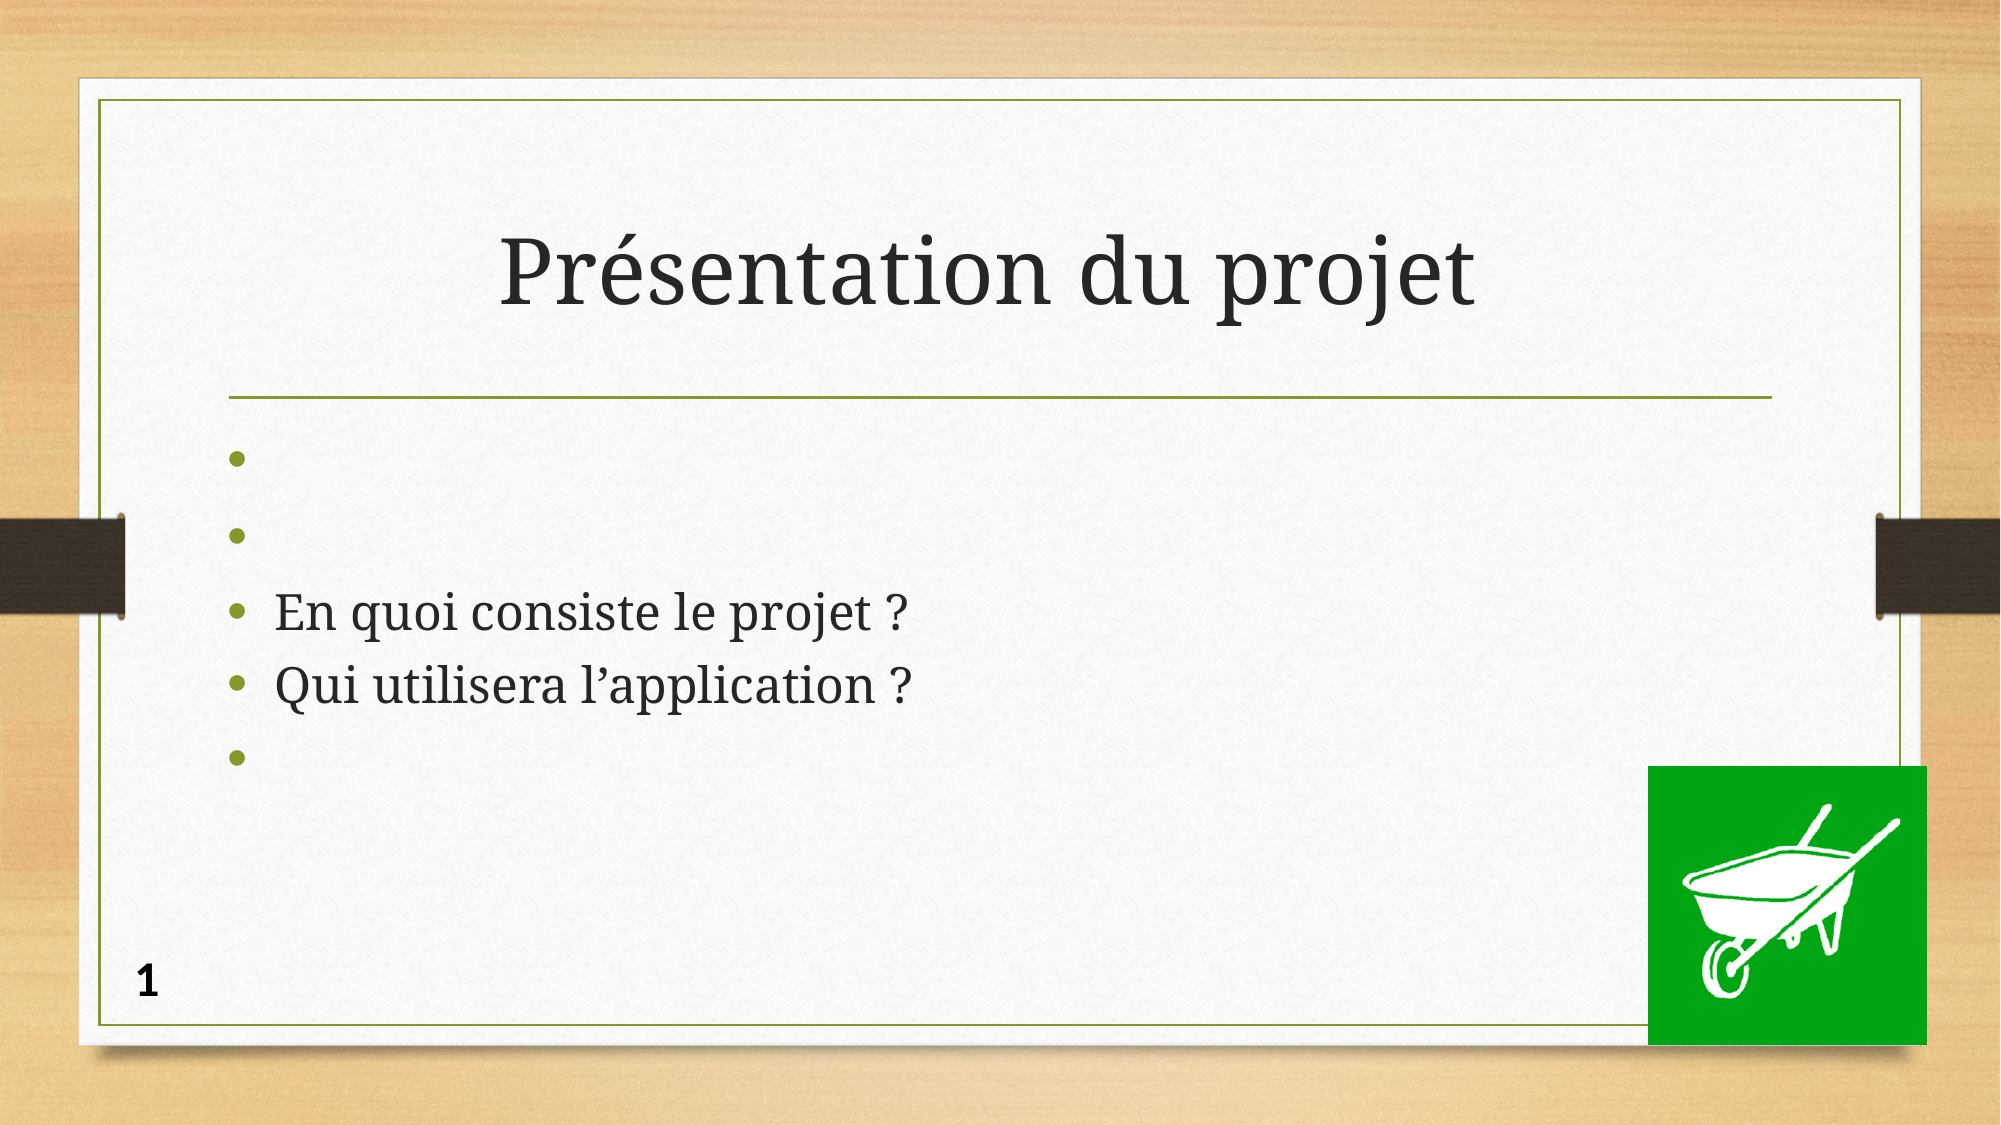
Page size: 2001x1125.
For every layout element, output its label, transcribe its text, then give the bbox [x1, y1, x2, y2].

title Présentation du projet [212, 161, 1788, 376]
list En quoi consiste le projet ? Qui utilisera l’application ? [212, 419, 1788, 964]
text_box 1 [119, 939, 245, 1016]
picture [1648, 766, 1927, 1045]
